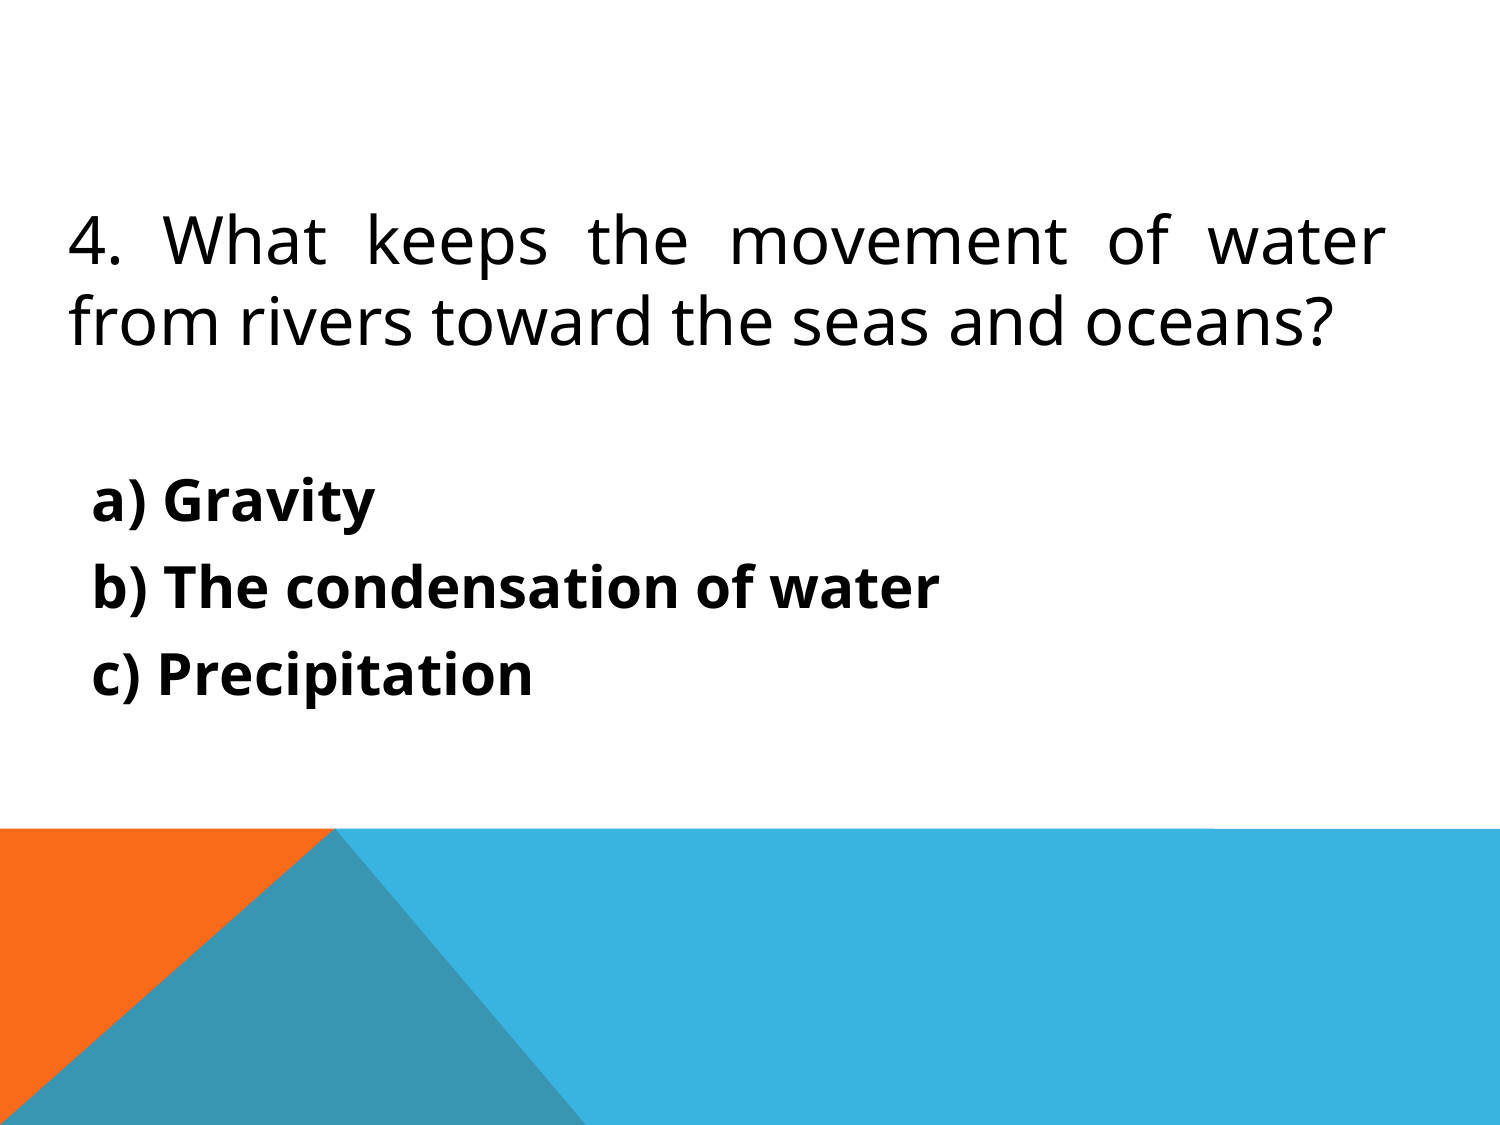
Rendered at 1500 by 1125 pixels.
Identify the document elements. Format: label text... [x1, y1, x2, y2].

list a) Gravity b) The condensation of water c) Precipitation [76, 456, 1427, 1041]
title 4. What keeps the movement of water from rivers toward the seas and oceans? [53, 184, 1404, 373]
